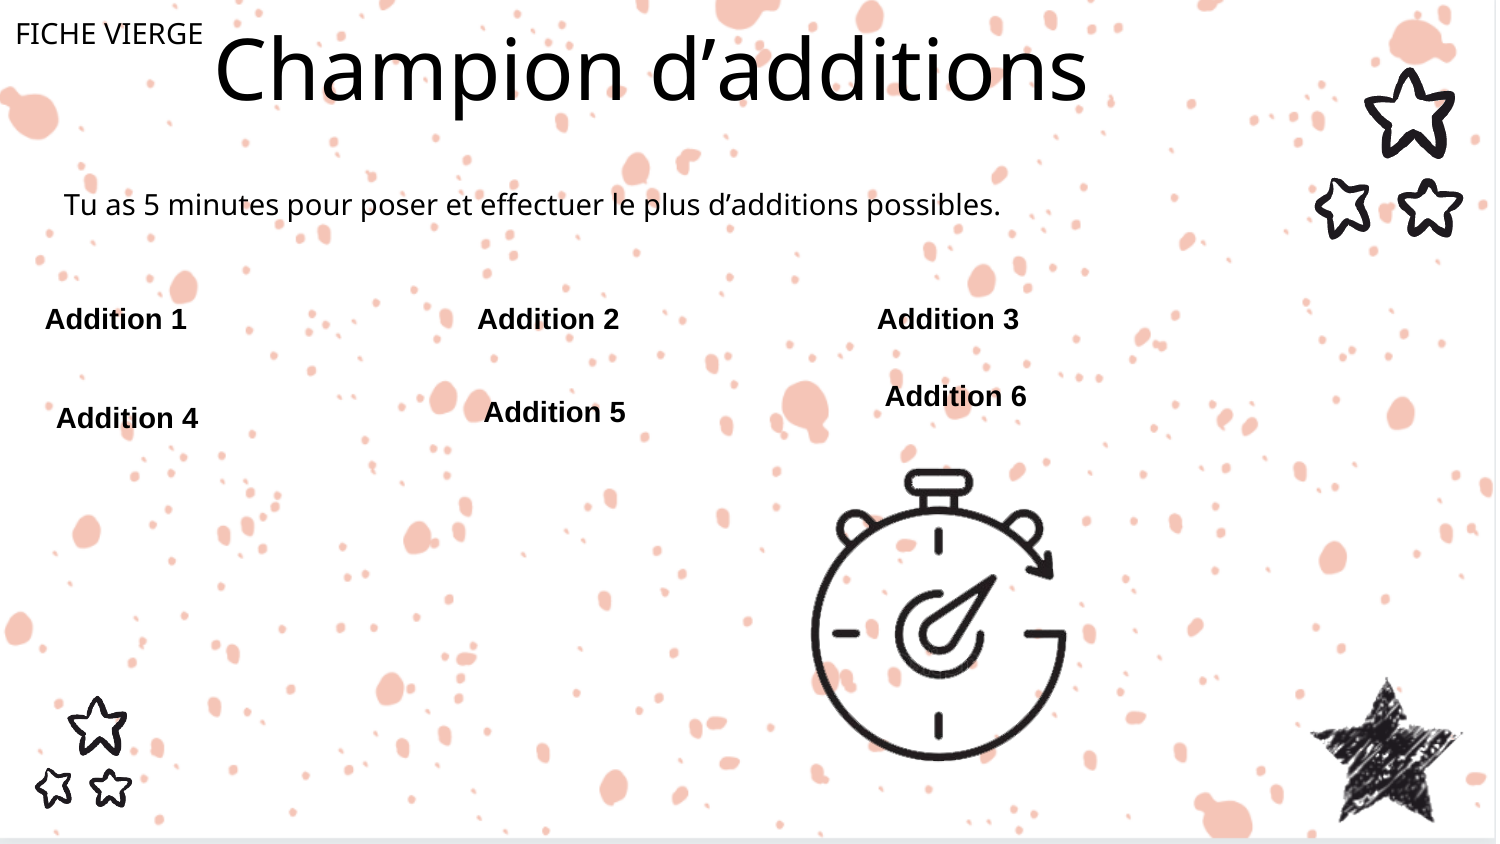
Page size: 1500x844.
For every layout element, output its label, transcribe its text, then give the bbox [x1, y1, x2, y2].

text_box Addition 6 [861, 362, 1354, 428]
text_box Addition 2 [453, 285, 943, 384]
text_box Tu as 5 minutes pour poser et effectuer le plus d’additions possibles. [48, 171, 1184, 237]
text_box Addition 3 [853, 285, 1343, 352]
picture [0, 0, 1496, 844]
text_box Champion d’additions [198, 0, 1238, 134]
text_box Addition 1 [21, 285, 453, 351]
text_box Addition 5 [459, 378, 949, 445]
text_box Addition 4 [32, 384, 522, 450]
text_box FICHE VIERGE [0, 0, 721, 66]
